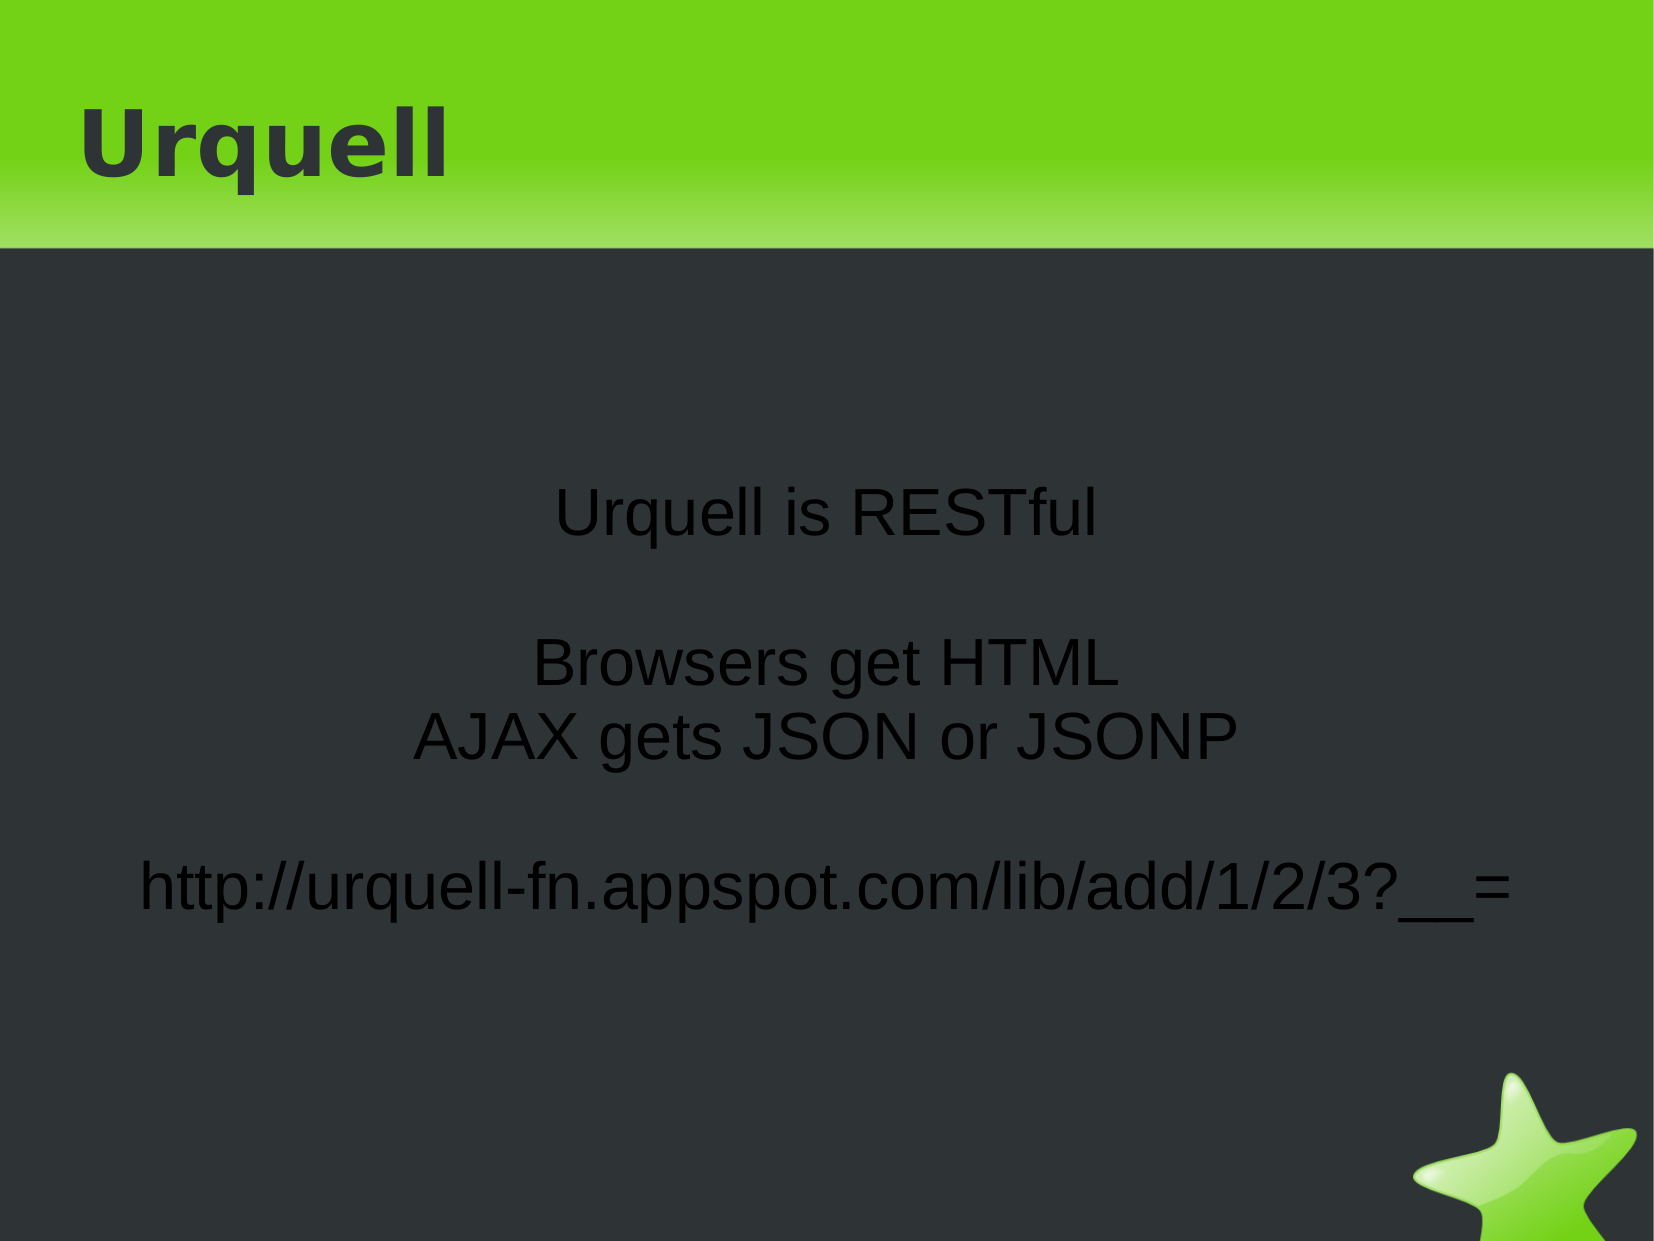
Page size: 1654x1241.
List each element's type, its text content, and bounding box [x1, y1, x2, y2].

picture [0, 0, 1654, 1241]
title Urquell [76, 41, 1565, 249]
subtitle Urquell is RESTful Browsers get HTML AJAX gets JSON or JSONP http://urquell-fn.appspot.com/lib/add/1/2/3?__= [82, 290, 1571, 1109]
